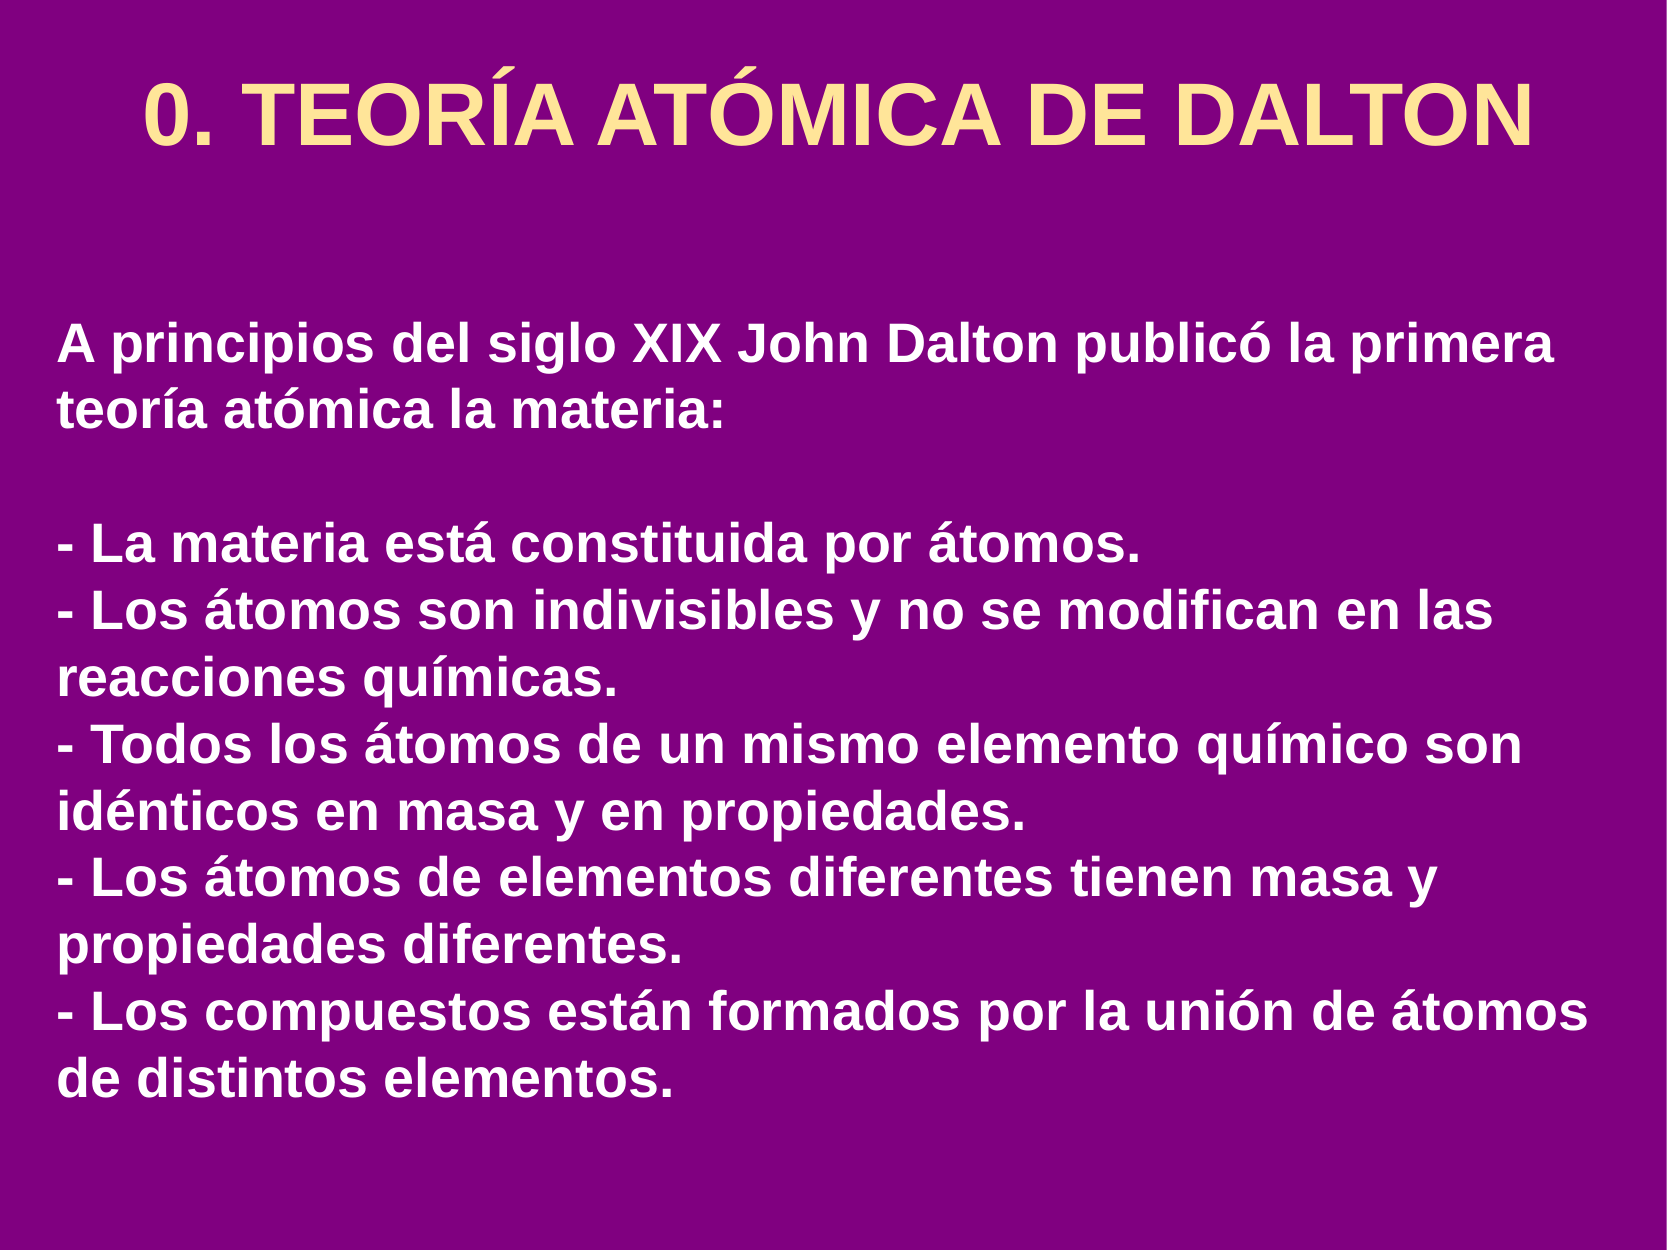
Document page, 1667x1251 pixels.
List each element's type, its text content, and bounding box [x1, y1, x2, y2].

title 0. TEORÍA ATÓMICA DE DALTON [50, 50, 1630, 213]
list A principios del siglo XIX John Dalton publicó la primera teoría atómica la materia: - La materia está constituida por átomos. - Los átomos son indivisibles y no se modifican en las reacciones químicas. - Todos los átomos de un mismo elemento químico son idénticos en masa y en propiedades. - Los átomos de elementos diferentes tienen masa y propiedades diferentes. - Los compuestos están formados por la unión de átomos de distintos elementos. [50, 300, 1630, 1213]
